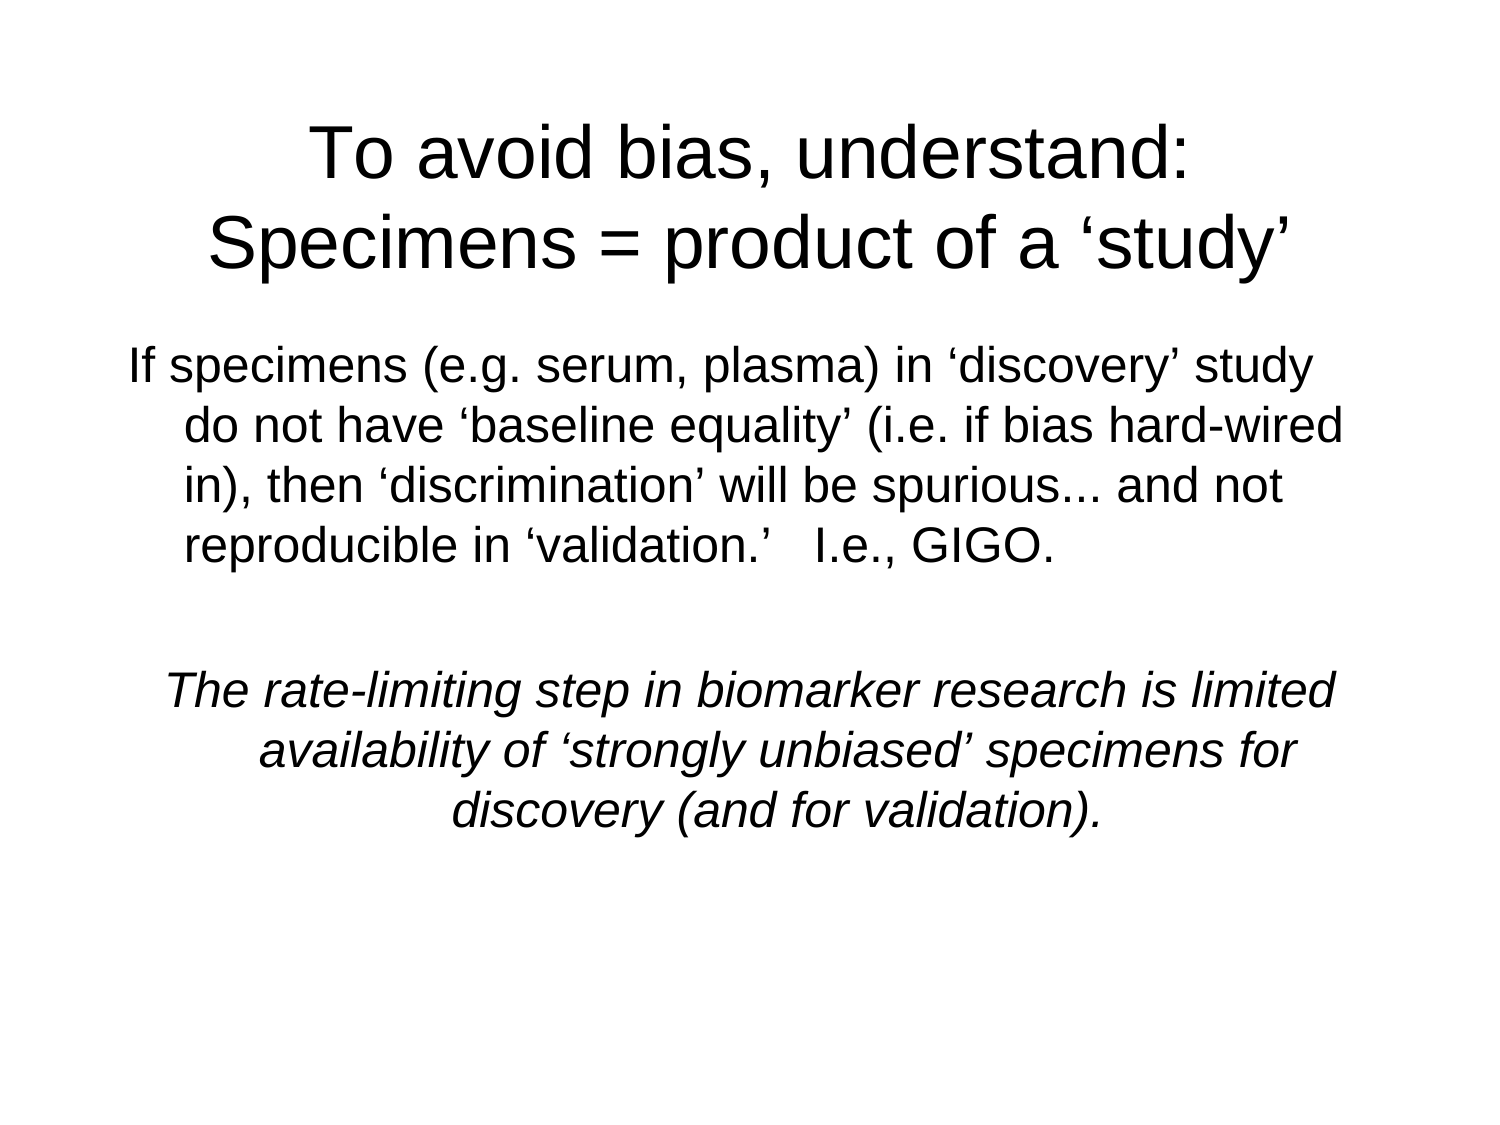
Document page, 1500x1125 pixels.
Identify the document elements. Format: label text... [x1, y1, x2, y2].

title To avoid bias, understand: Specimens = product of a ‘study’ [112, 96, 1388, 292]
list If specimens (e.g. serum, plasma) in ‘discovery’ study do not have ‘baseline equality’ (i.e. if bias hard-wired in), then ‘discrimination’ will be spurious... and not reproducible in ‘validation.’ I.e., GIGO. The rate-limiting step in biomarker research is limited availability of ‘strongly unbiased’ specimens for discovery (and for validation). [112, 324, 1388, 1000]
